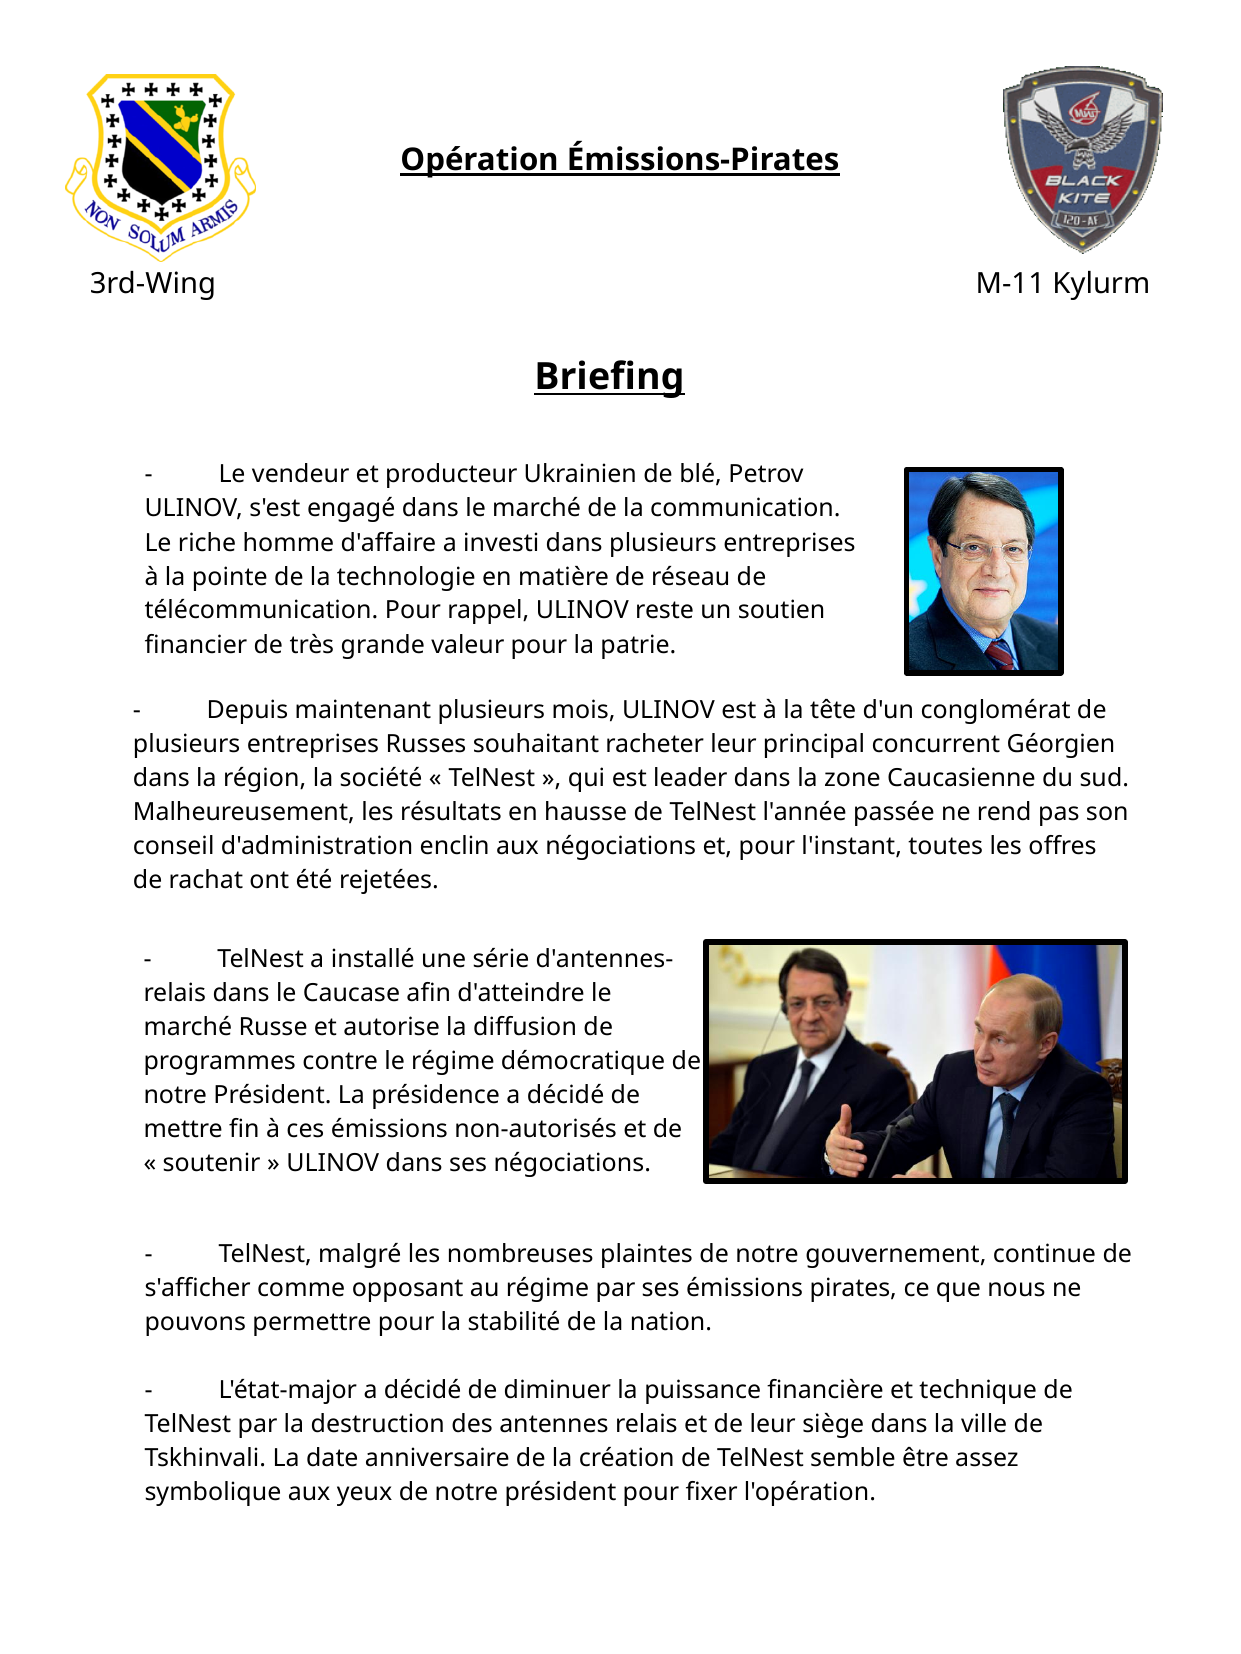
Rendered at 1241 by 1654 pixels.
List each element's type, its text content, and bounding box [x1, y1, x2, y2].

text_box - Le vendeur et producteur Ukrainien de blé, Petrov ULINOV, s'est engagé dans le marché de la communication. Le riche homme d'affaire a investi dans plusieurs entreprises à la pointe de la technologie en matière de réseau de télécommunication. Pour rappel, ULINOV reste un soutien financier de très grande valeur pour la patrie. [129, 448, 886, 674]
text_box - Depuis maintenant plusieurs mois, ULINOV est à la tête d'un conglomérat de plusieurs entreprises Russes souhaitant racheter leur principal concurrent Géorgien dans la région, la société « TelNest », qui est leader dans la zone Caucasienne du sud. Malheureusement, les résultats en hausse de TelNest l'année passée ne rend pas son conseil d'administration enclin aux négociations et, pour l'instant, toutes les offres de rachat ont été rejetées. [118, 684, 1146, 910]
text_box Briefing [519, 342, 723, 429]
text_box - TelNest, malgré les nombreuses plaintes de notre gouvernement, continue de s'afficher comme opposant au régime par ses émissions pirates, ce que nous ne pouvons permettre pour la stabilité de la nation. - L'état-major a décidé de diminuer la puissance financière et technique de TelNest par la destruction des antennes relais et de leur siège dans la ville de Tskhinvali. La date anniversaire de la création de TelNest semble être assez symbolique aux yeux de notre président pour fixer l'opération. [129, 1228, 1158, 1524]
picture [65, 74, 256, 263]
picture [720, 944, 1123, 1179]
picture [1003, 66, 1163, 254]
text_box - TelNest a installé une série d'antennes-relais dans le Caucase afin d'atteindre le marché Russe et autorise la diffusion de programmes contre le régime démocratique de notre Président. La présidence a décidé de mettre fin à ces émissions non-autorisés et de « soutenir » ULINOV dans ses négociations. [128, 933, 720, 1194]
title Opération Émissions-Pirates 3rd-Wing M-11 Kylurm [62, 41, 1179, 313]
picture [909, 472, 1058, 670]
